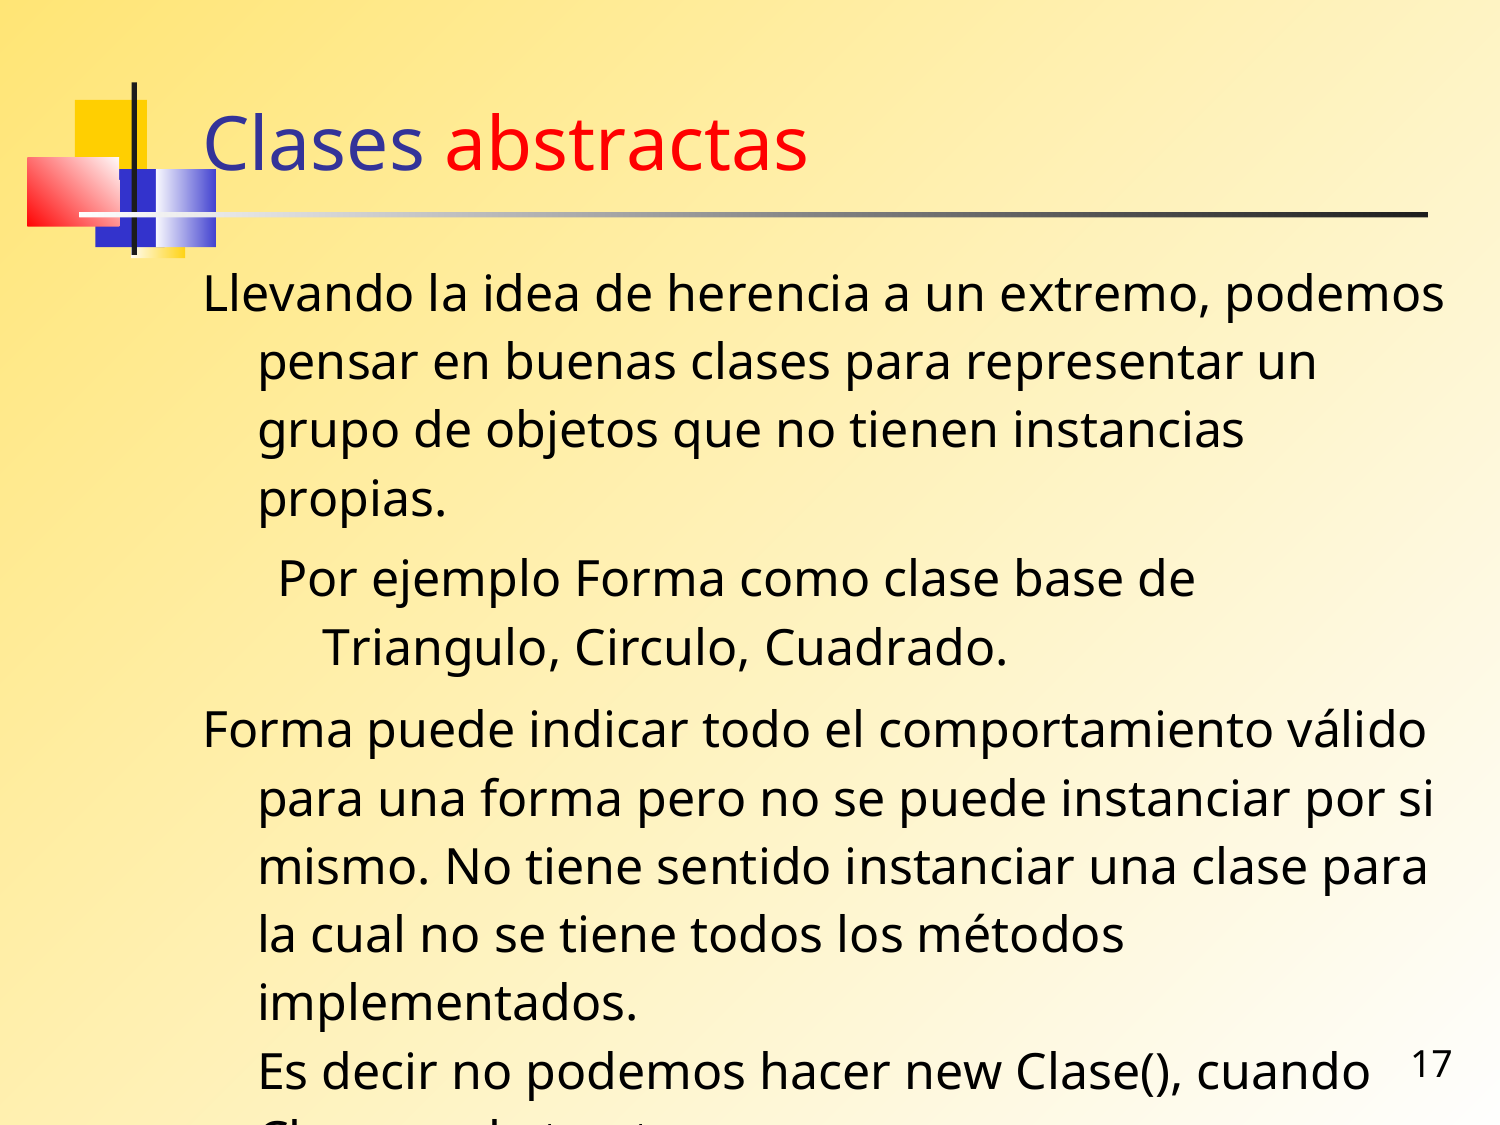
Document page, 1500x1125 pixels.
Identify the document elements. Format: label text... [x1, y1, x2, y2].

list Llevando la idea de herencia a un extremo, podemos pensar en buenas clases para representar un grupo de objetos que no tienen instancias propias. Por ejemplo Forma como clase base de Triangulo, Circulo, Cuadrado. Forma puede indicar todo el comportamiento válido para una forma pero no se puede instanciar por si mismo. No tiene sentido instanciar una clase para la cual no se tiene todos los métodos implementados. Es decir no podemos hacer new Clase(), cuando Clase es abstracta. [187, 249, 1463, 1013]
title Clases abstractas [187, 37, 1466, 201]
